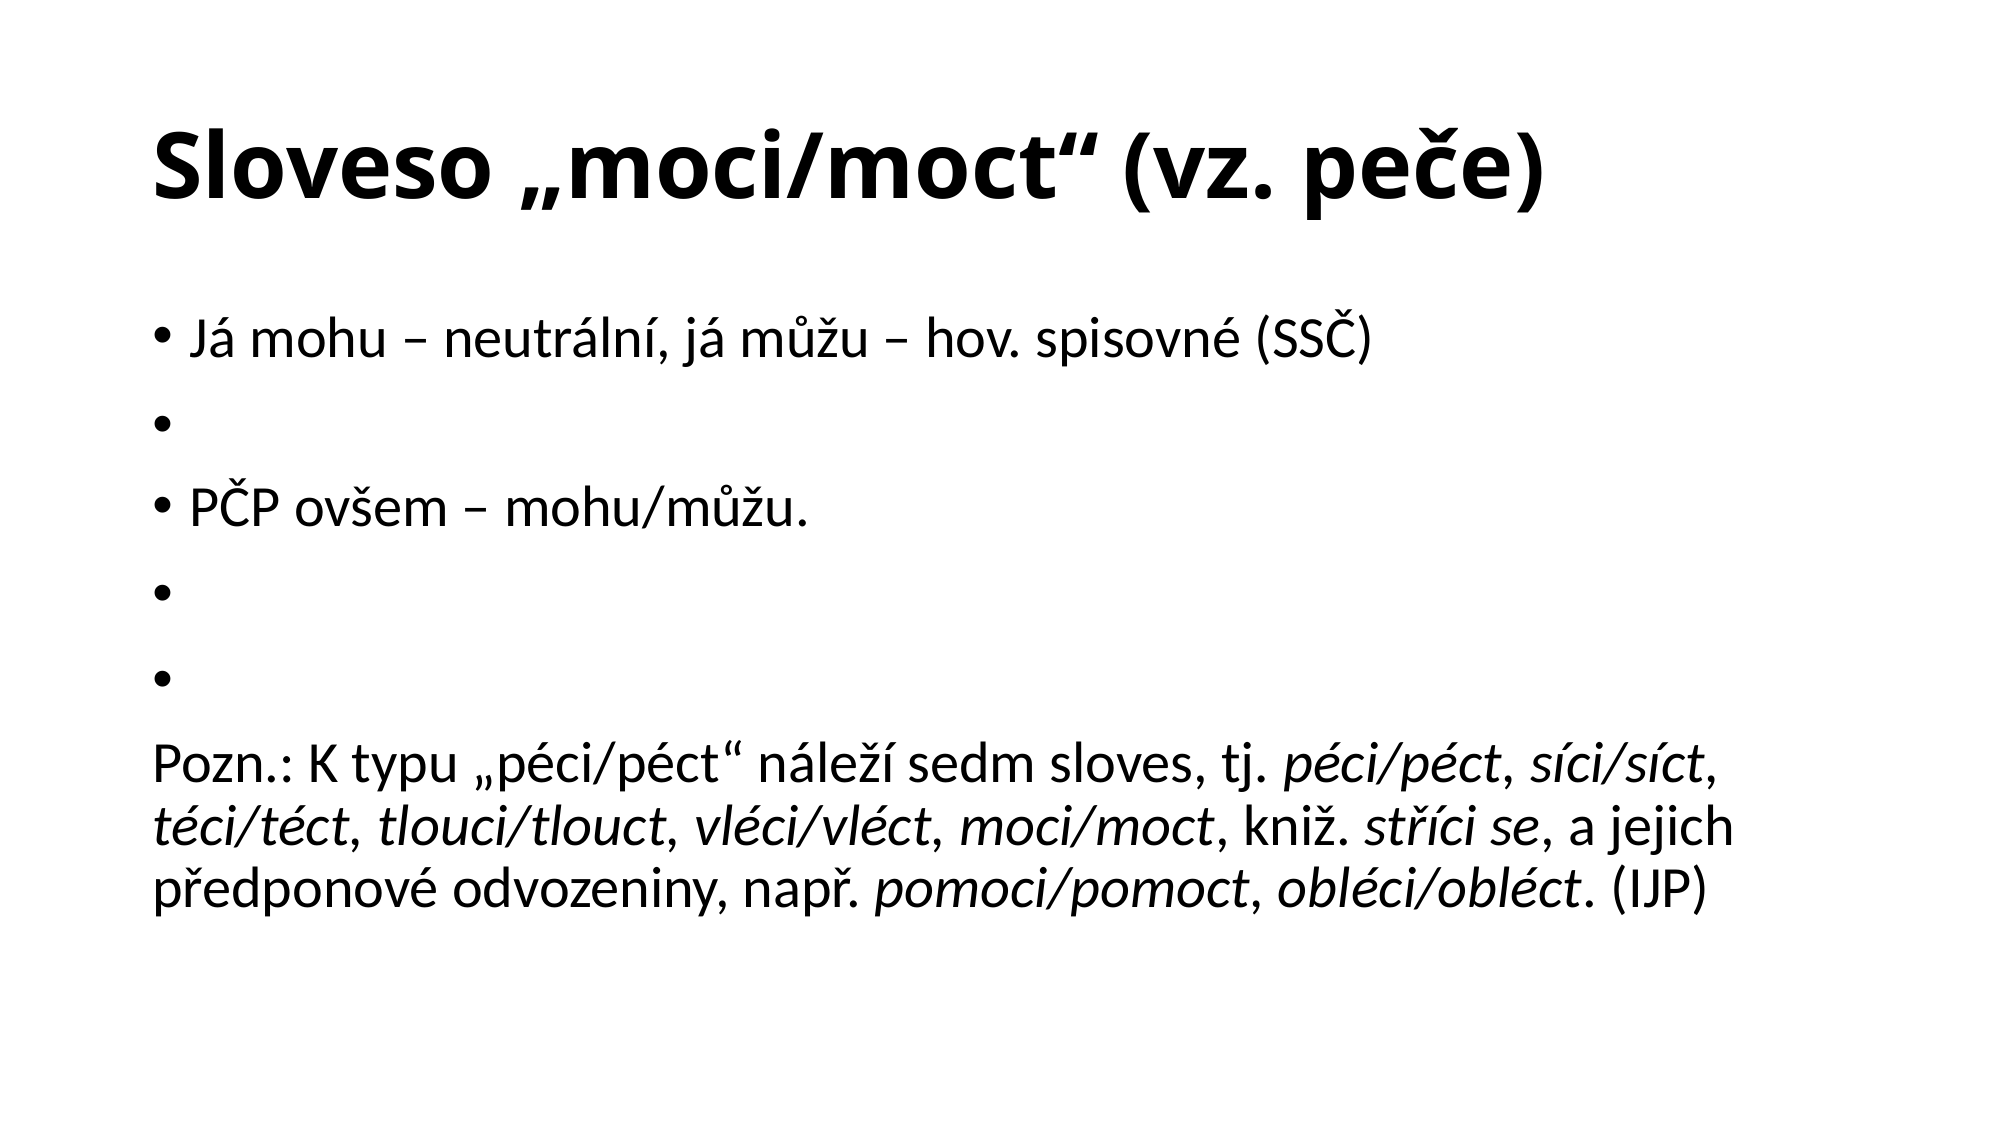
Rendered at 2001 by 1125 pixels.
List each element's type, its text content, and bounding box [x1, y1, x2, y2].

title Sloveso „moci/moct“ (vz. peče) [137, 59, 1863, 278]
list Já mohu – neutrální, já můžu – hov. spisovné (SSČ) PČP ovšem – mohu/můžu. Pozn.: K typu „péci/péct“ náleží sedm sloves, tj. péci/péct, síci/síct, téci/téct, tlouci/tlouct, vléci/vléct, moci/moct, kniž. stříci se, a jejich předponové odvozeniny, např. pomoci/pomoct, obléci/obléct. (IJP) [137, 299, 1863, 1014]
